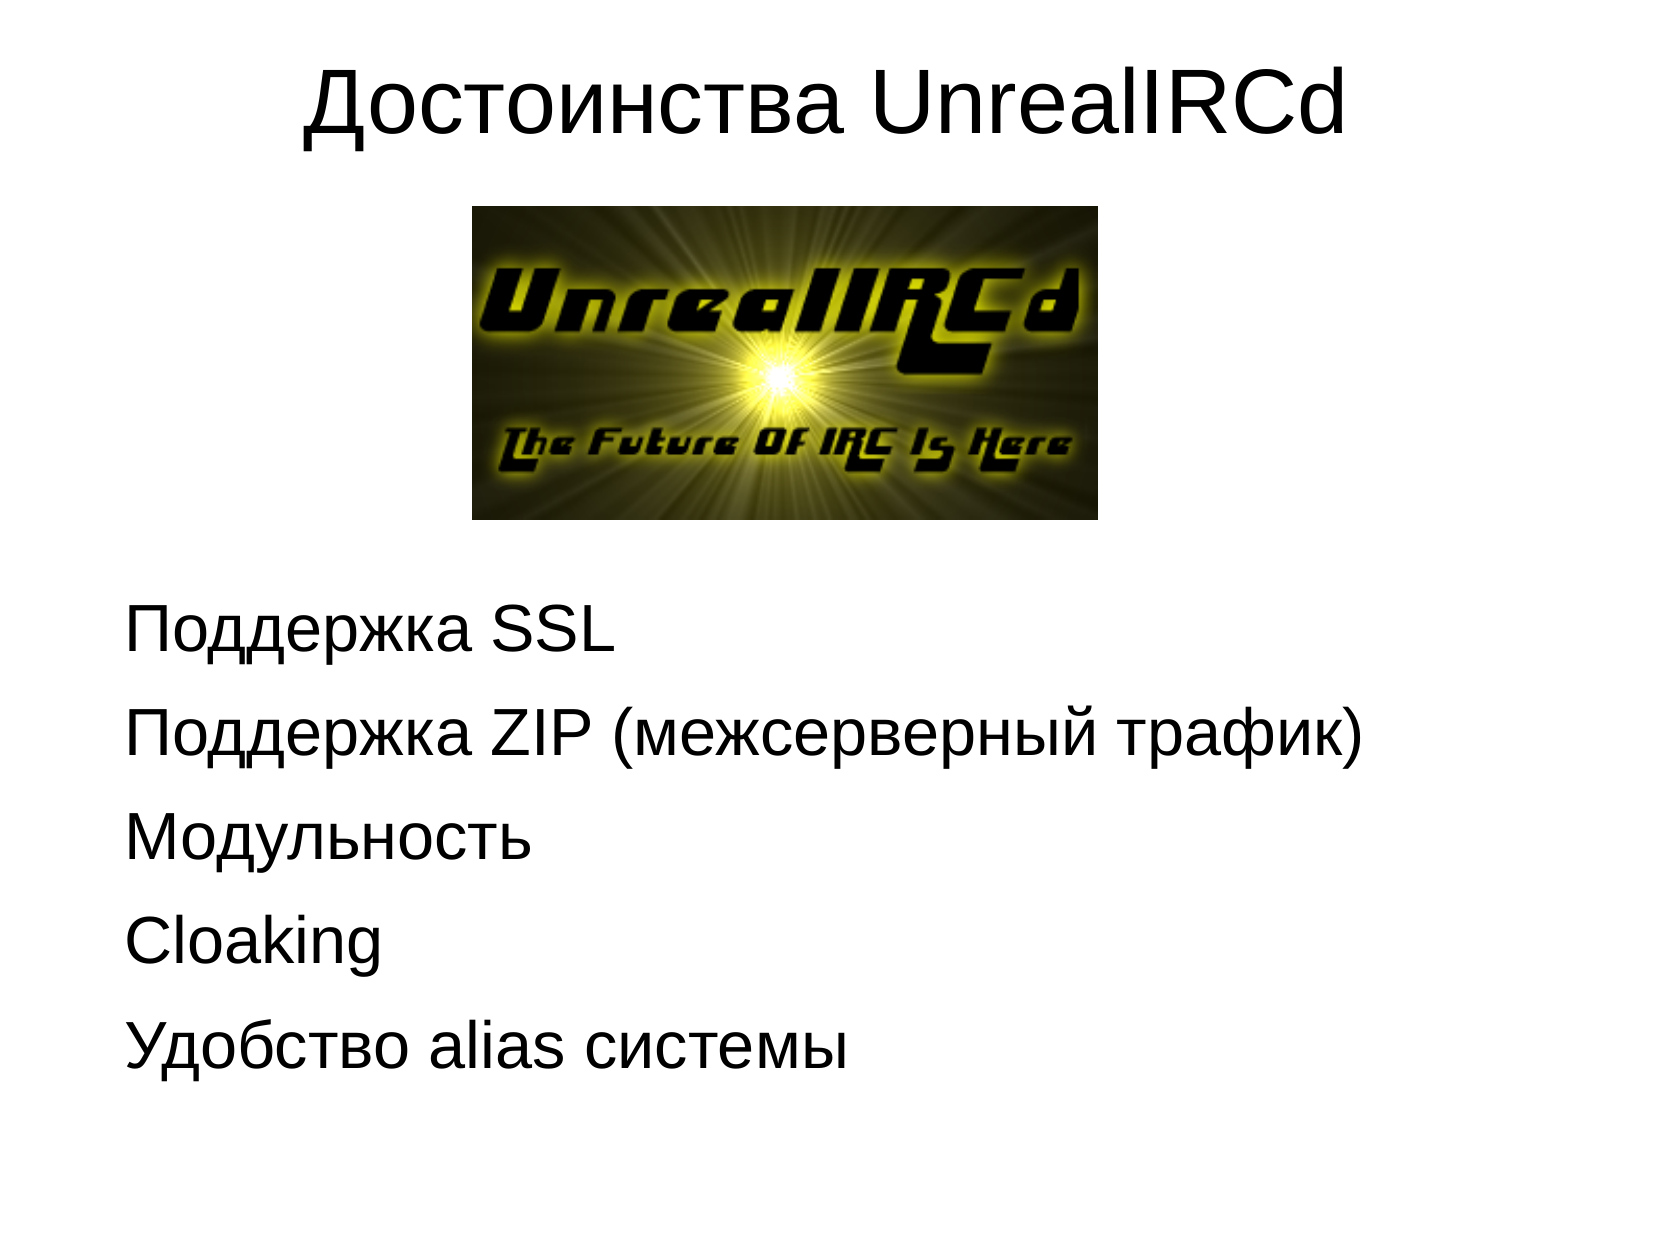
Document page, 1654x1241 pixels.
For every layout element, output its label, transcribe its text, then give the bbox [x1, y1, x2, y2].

picture [472, 206, 1098, 520]
title Достоинства UnrealIRCd [82, 49, 1571, 257]
list Поддержка SSL Поддержка ZIP (межсерверный трафик) Модульность Cloaking Удобство alias системы [106, 590, 1595, 1129]
